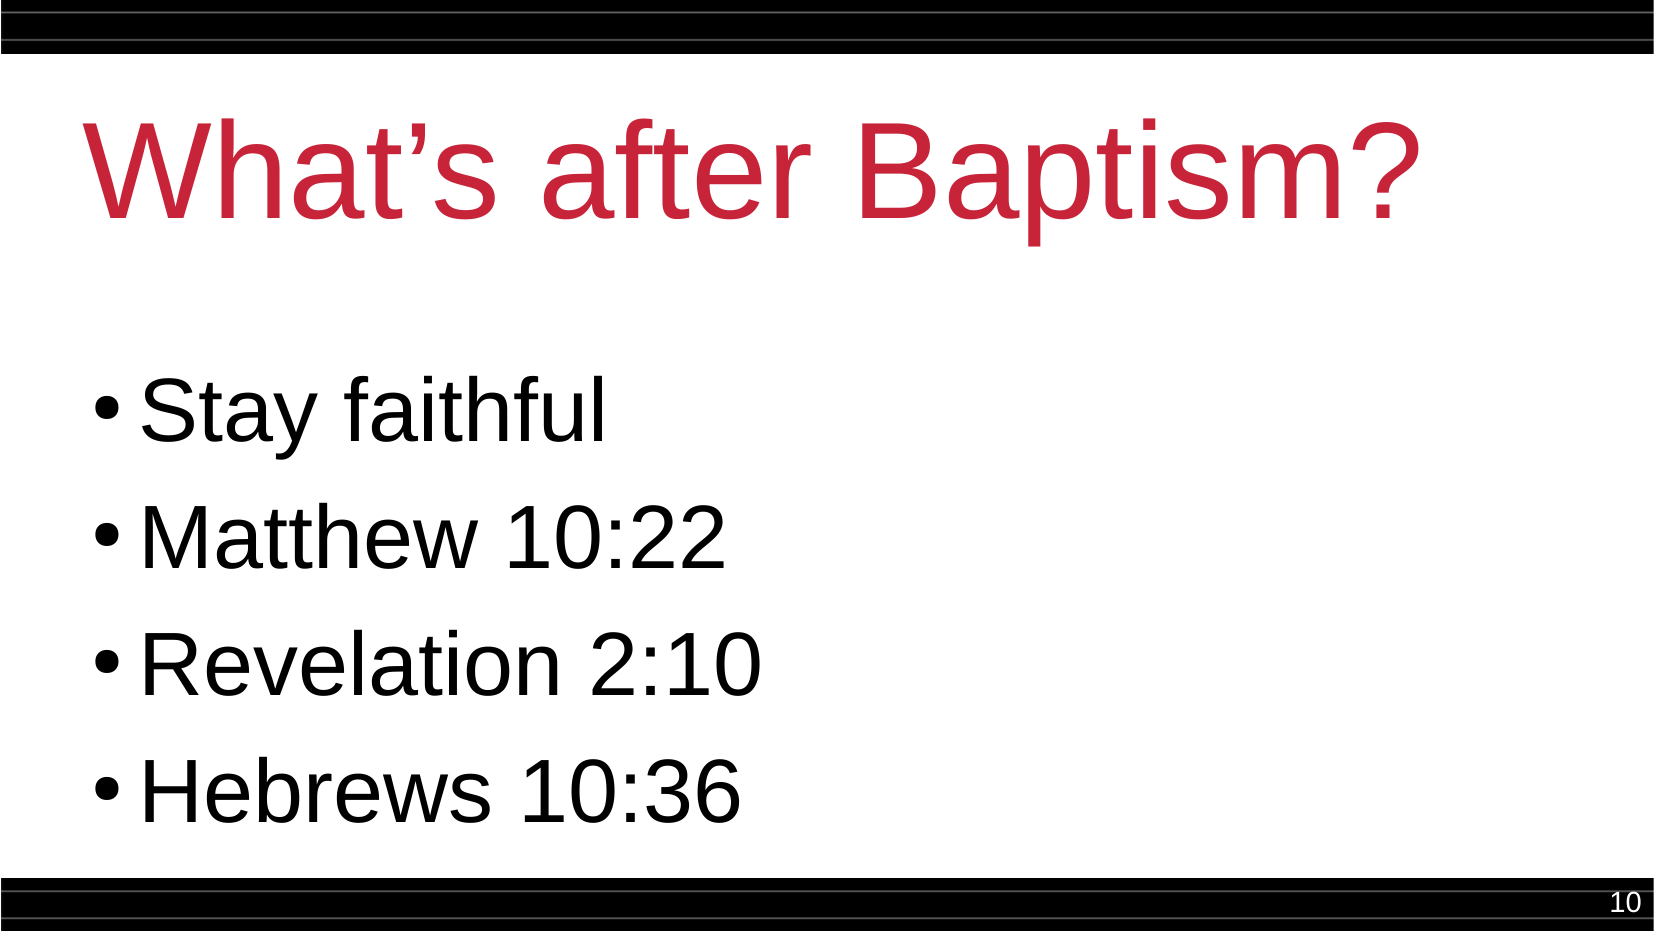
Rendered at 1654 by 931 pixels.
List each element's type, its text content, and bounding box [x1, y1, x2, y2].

picture [1, 878, 1654, 931]
list Stay faithful Matthew 10:22 Revelation 2:10 Hebrews 10:36 [75, 360, 1564, 846]
title What’s after Baptism? [82, 92, 1571, 249]
picture [1, 0, 1654, 54]
